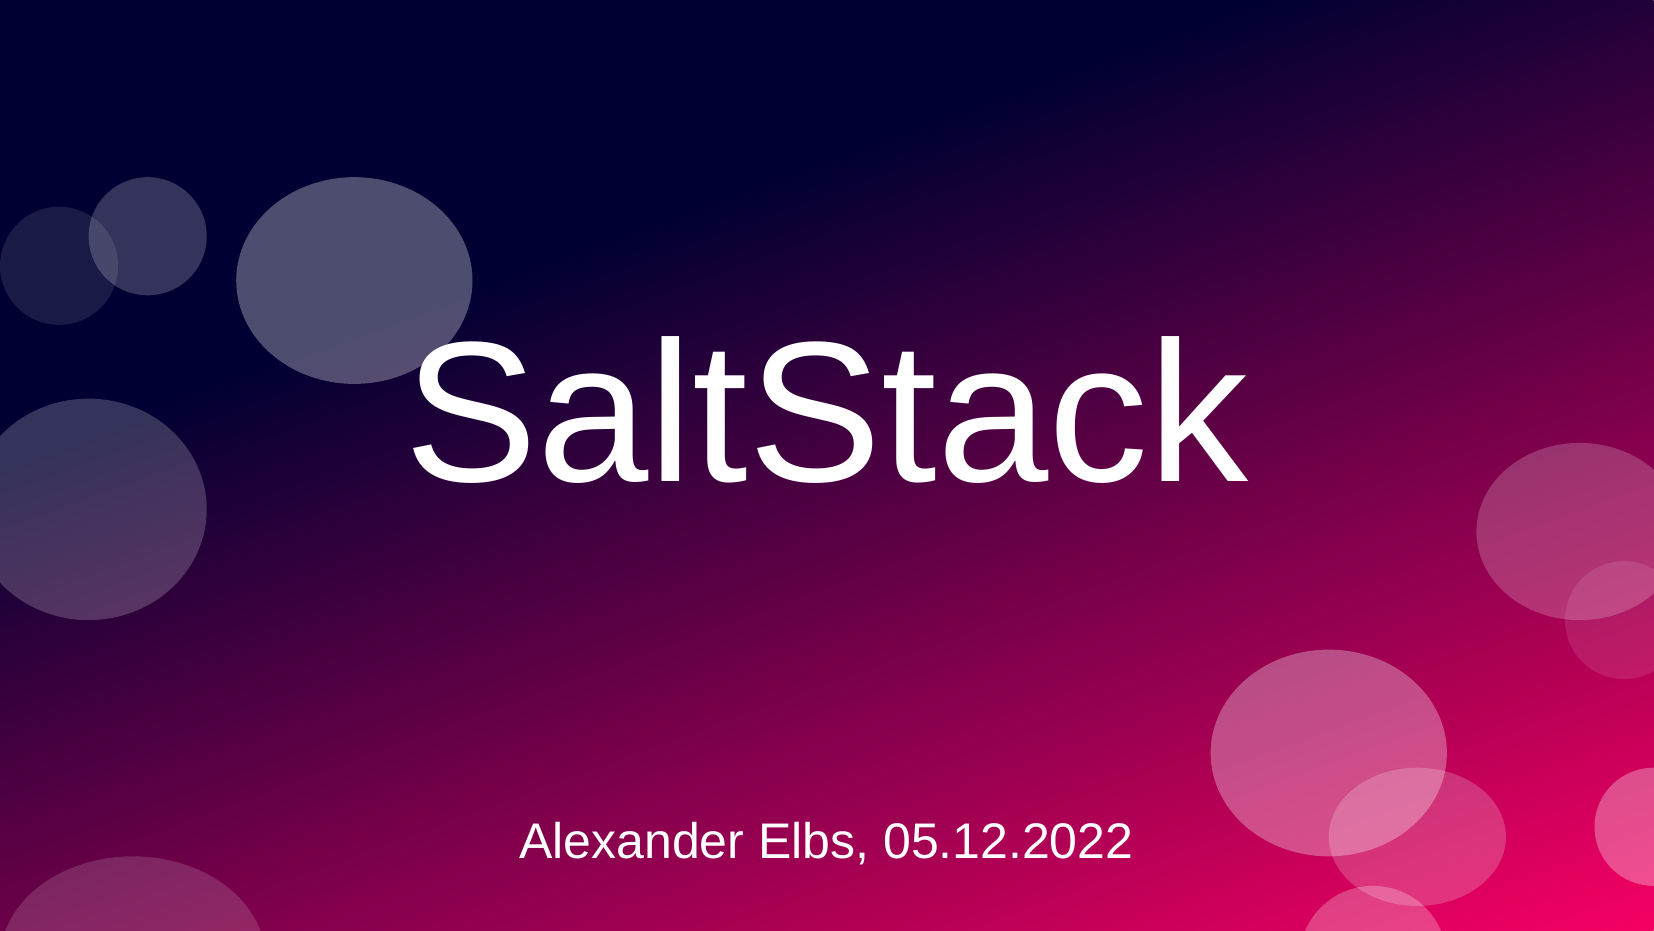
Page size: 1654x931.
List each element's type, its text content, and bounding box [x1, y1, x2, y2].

title SaltStack [82, 300, 1571, 525]
subtitle Alexander Elbs, 05.12.2022 [82, 797, 1571, 886]
